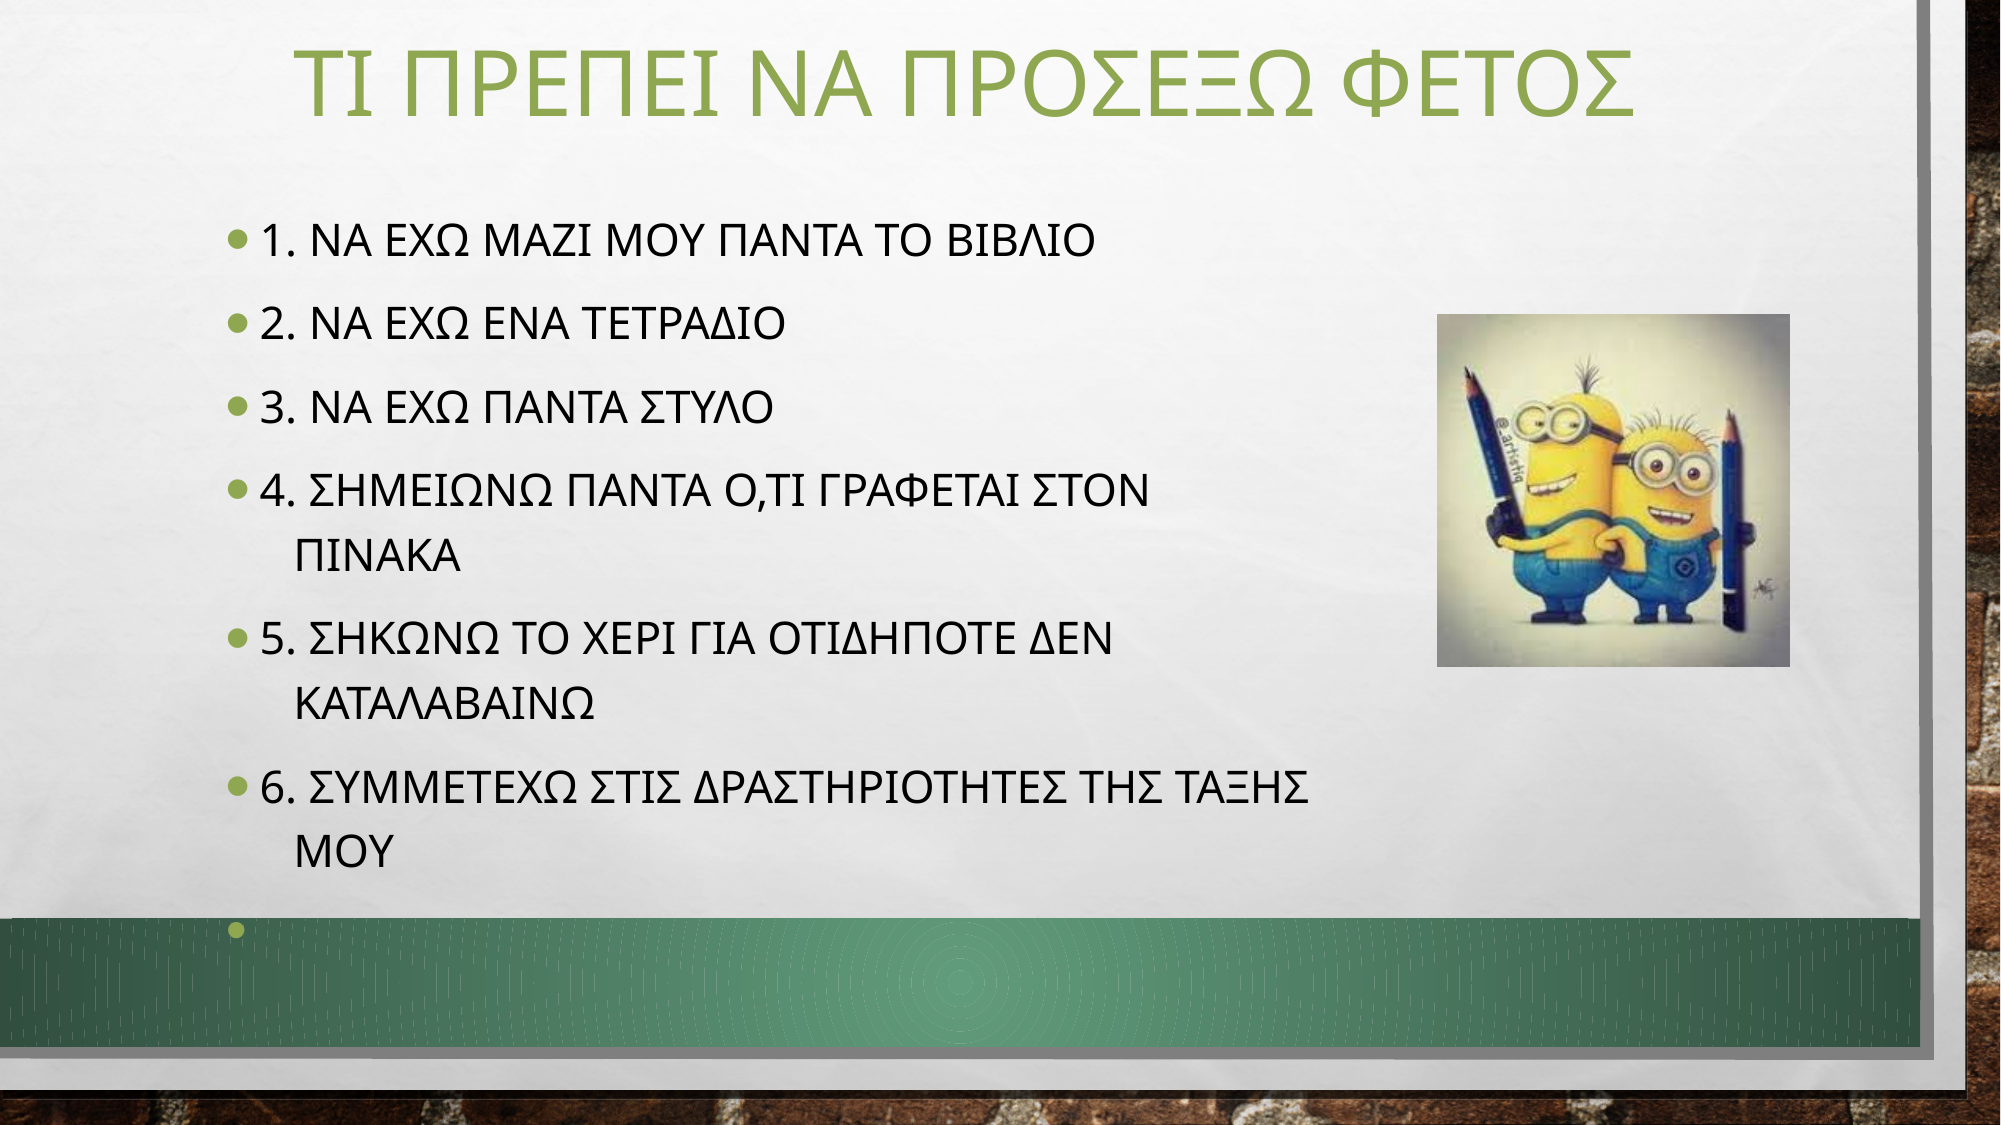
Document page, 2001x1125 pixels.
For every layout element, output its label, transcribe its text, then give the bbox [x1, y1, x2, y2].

title ΤΙ ΠΡΕΠΕΙ ΝΑ ΠΡΟΣΕΞΩ ΦΕΤΟΣ [112, 16, 1819, 157]
list 1. ΝΑ ΕΧΩ ΜΑΖΙ ΜΟΥ ΠΑΝΤΑ ΤΟ ΒΙΒΛΙΟ 2. ΝΑ ΕΧΩ ΕΝΑ ΤΕΤΡΑΔΙΟ 3. ΝΑ ΕΧΩ ΠΑΝΤΑ ΣΤΥΛΟ 4. ΣΗΜΕΙΩΝΩ ΠΑΝΤΑ Ο,ΤΙ ΓΡΑΦΕΤΑΙ ΣΤΟΝ ΠΙΝΑΚΑ 5. ΣΗΚΩΝΩ ΤΟ ΧΕΡΙ ΓΙΑ ΟΤΙΔΗΠΟΤΕ ΔΕΝ ΚΑΤΑΛΑΒΑΙΝΩ 6. ΣΥΜΜΕΤΕΧΩ ΣΤΙΣ ΔΡΑΣΤΗΡΙΟΤΗΤΕΣ ΤΗΣ ΤΑΞΗΣ ΜΟΥ [210, 193, 1331, 889]
picture [1437, 315, 1790, 667]
